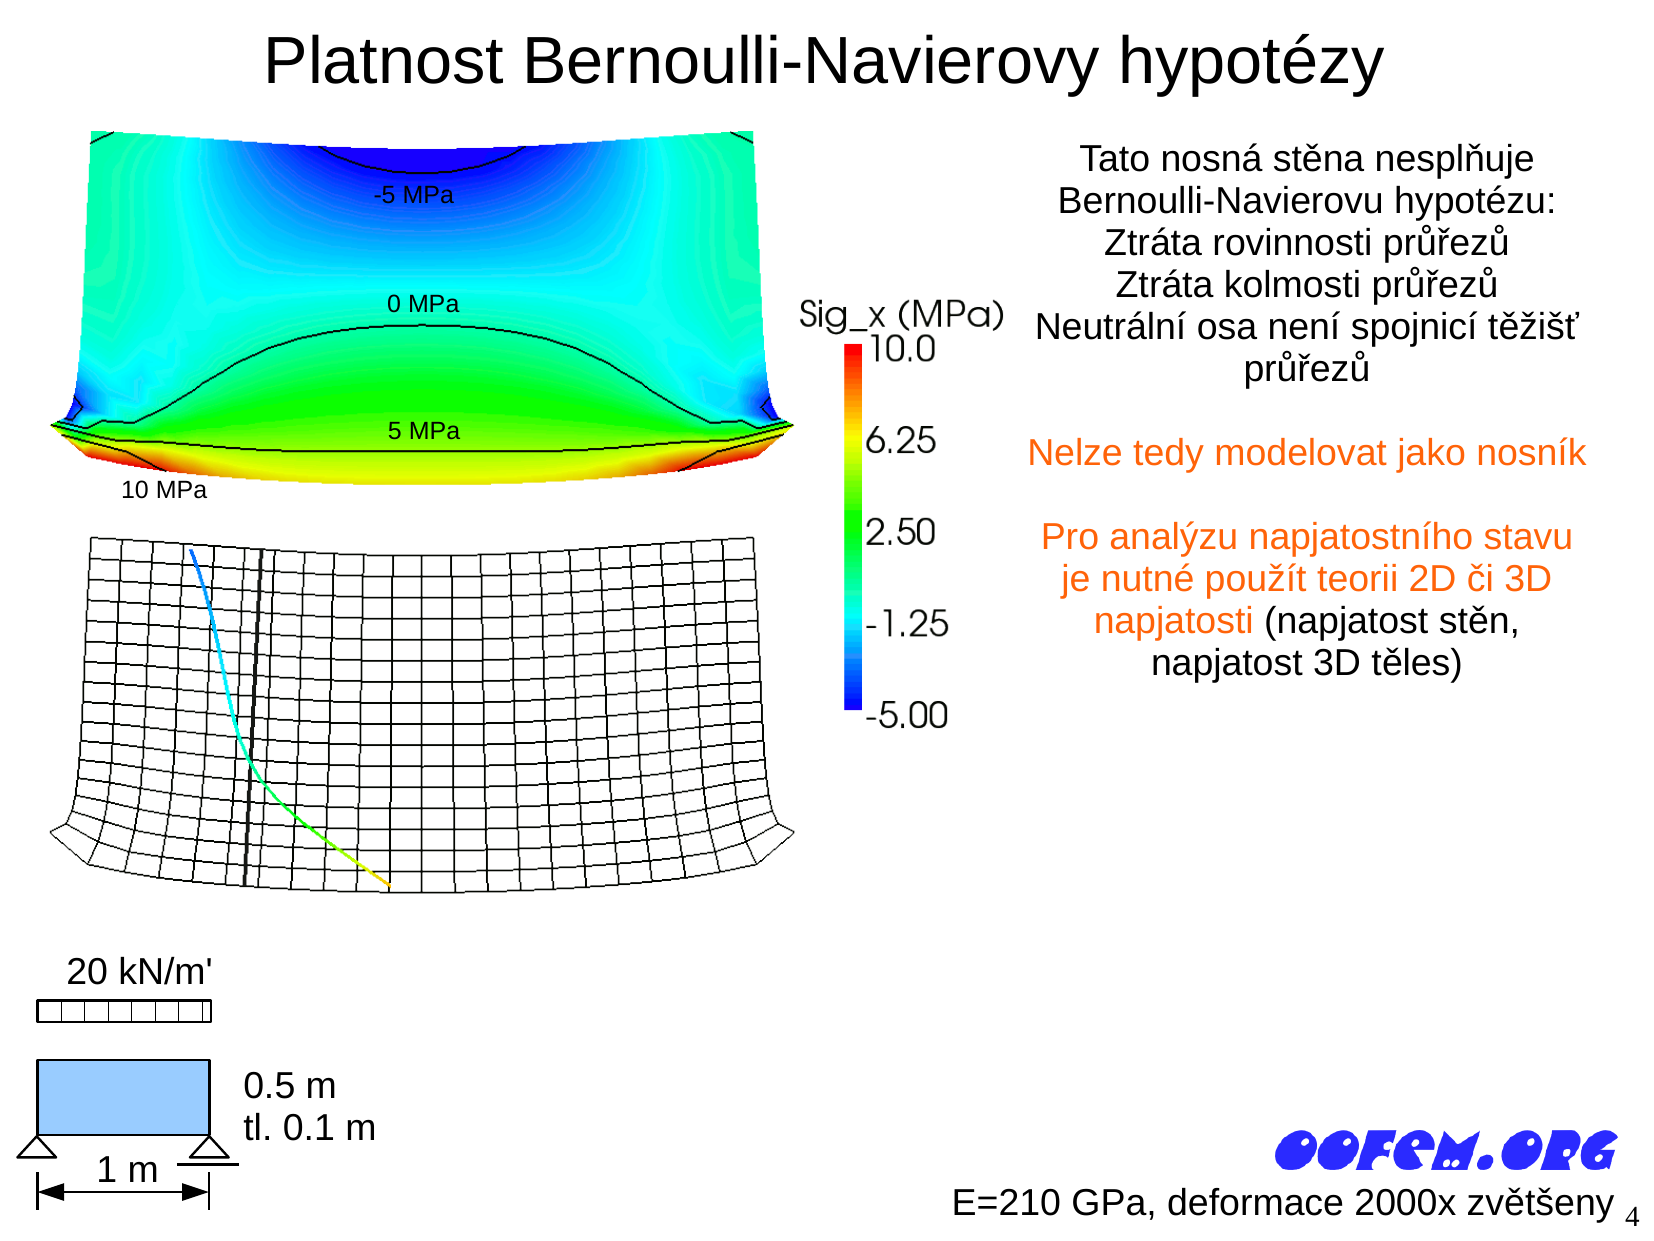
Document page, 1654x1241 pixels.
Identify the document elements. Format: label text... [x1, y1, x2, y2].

text_box Tato nosná stěna nesplňuje Bernoulli-Navierovu hypotézu: Ztráta rovinnosti průřezů Ztráta kolmosti průřezů Neutrální osa není spojnicí těžišť průřezů Nelze tedy modelovat jako nosník Pro analýzu napjatostního stavu je nutné použít teorii 2D či 3D napjatosti (napjatost stěn, napjatost 3D těles) [1012, 130, 1611, 750]
text_box 5 MPa [373, 409, 507, 456]
text_box [17, 1136, 57, 1158]
text_box -5 MPa [358, 173, 492, 220]
text_box [189, 1136, 229, 1158]
text_box 0.5 m tl. 0.1 m [228, 1056, 389, 1165]
text_box E=210 GPa, deformace 2000x zvětšeny [936, 1174, 1626, 1236]
picture [37, 113, 1018, 901]
text_box 1 m [81, 1140, 174, 1202]
text_box 20 kN/m' [51, 943, 229, 1005]
title Platnost Bernoulli-Navierovy hypotézy [37, 8, 1613, 113]
text_box [37, 1059, 210, 1135]
text_box 0 MPa [372, 282, 506, 329]
text_box [37, 1000, 212, 1023]
picture [1275, 1130, 1618, 1170]
text_box 10 MPa [106, 468, 240, 515]
